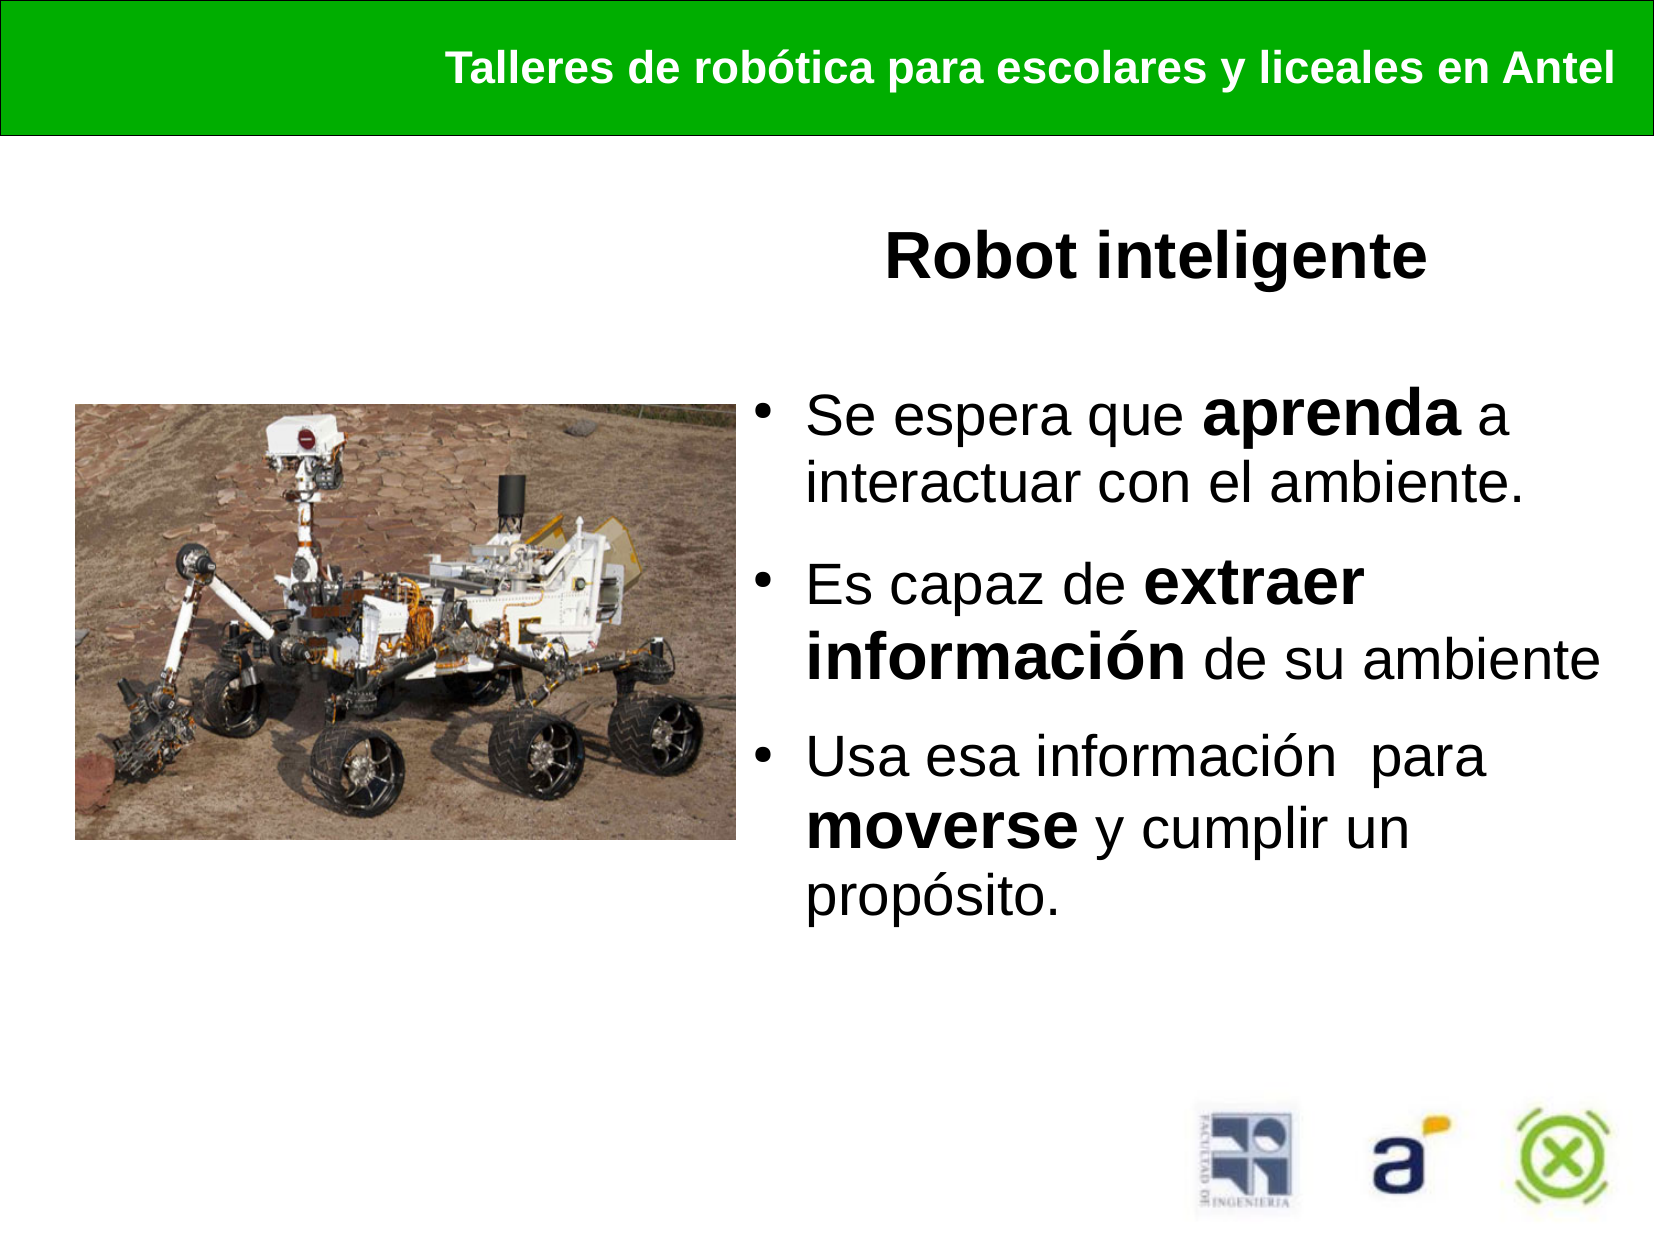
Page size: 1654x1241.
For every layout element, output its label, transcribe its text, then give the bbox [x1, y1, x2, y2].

list Se espera que aprenda a interactuar con el ambiente. Es capaz de extraer información de su ambiente Usa esa información para moverse y cumplir un propósito. [735, 375, 1636, 984]
picture [0, 136, 1654, 1241]
text_box Talleres de robótica para escolares y liceales en Antel [0, 0, 1654, 136]
text_box Robot inteligente [870, 210, 1501, 301]
